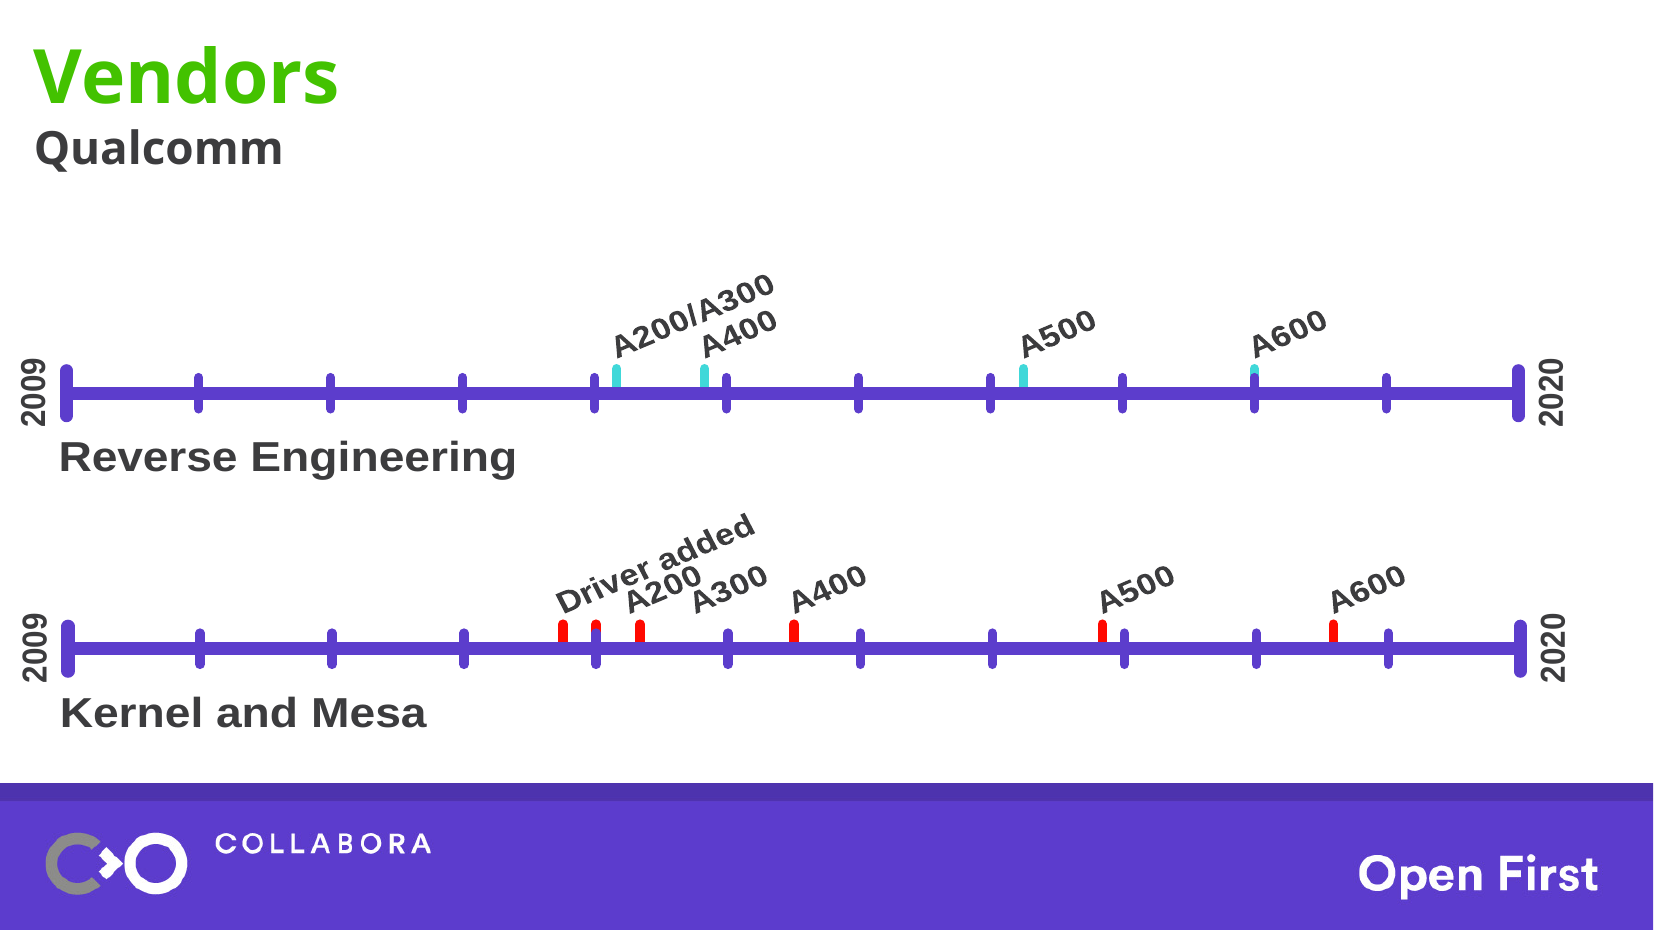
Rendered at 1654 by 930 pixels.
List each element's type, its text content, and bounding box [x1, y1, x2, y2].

title Vendors Qualcomm [33, 29, 1607, 168]
picture [0, 0, 1654, 930]
